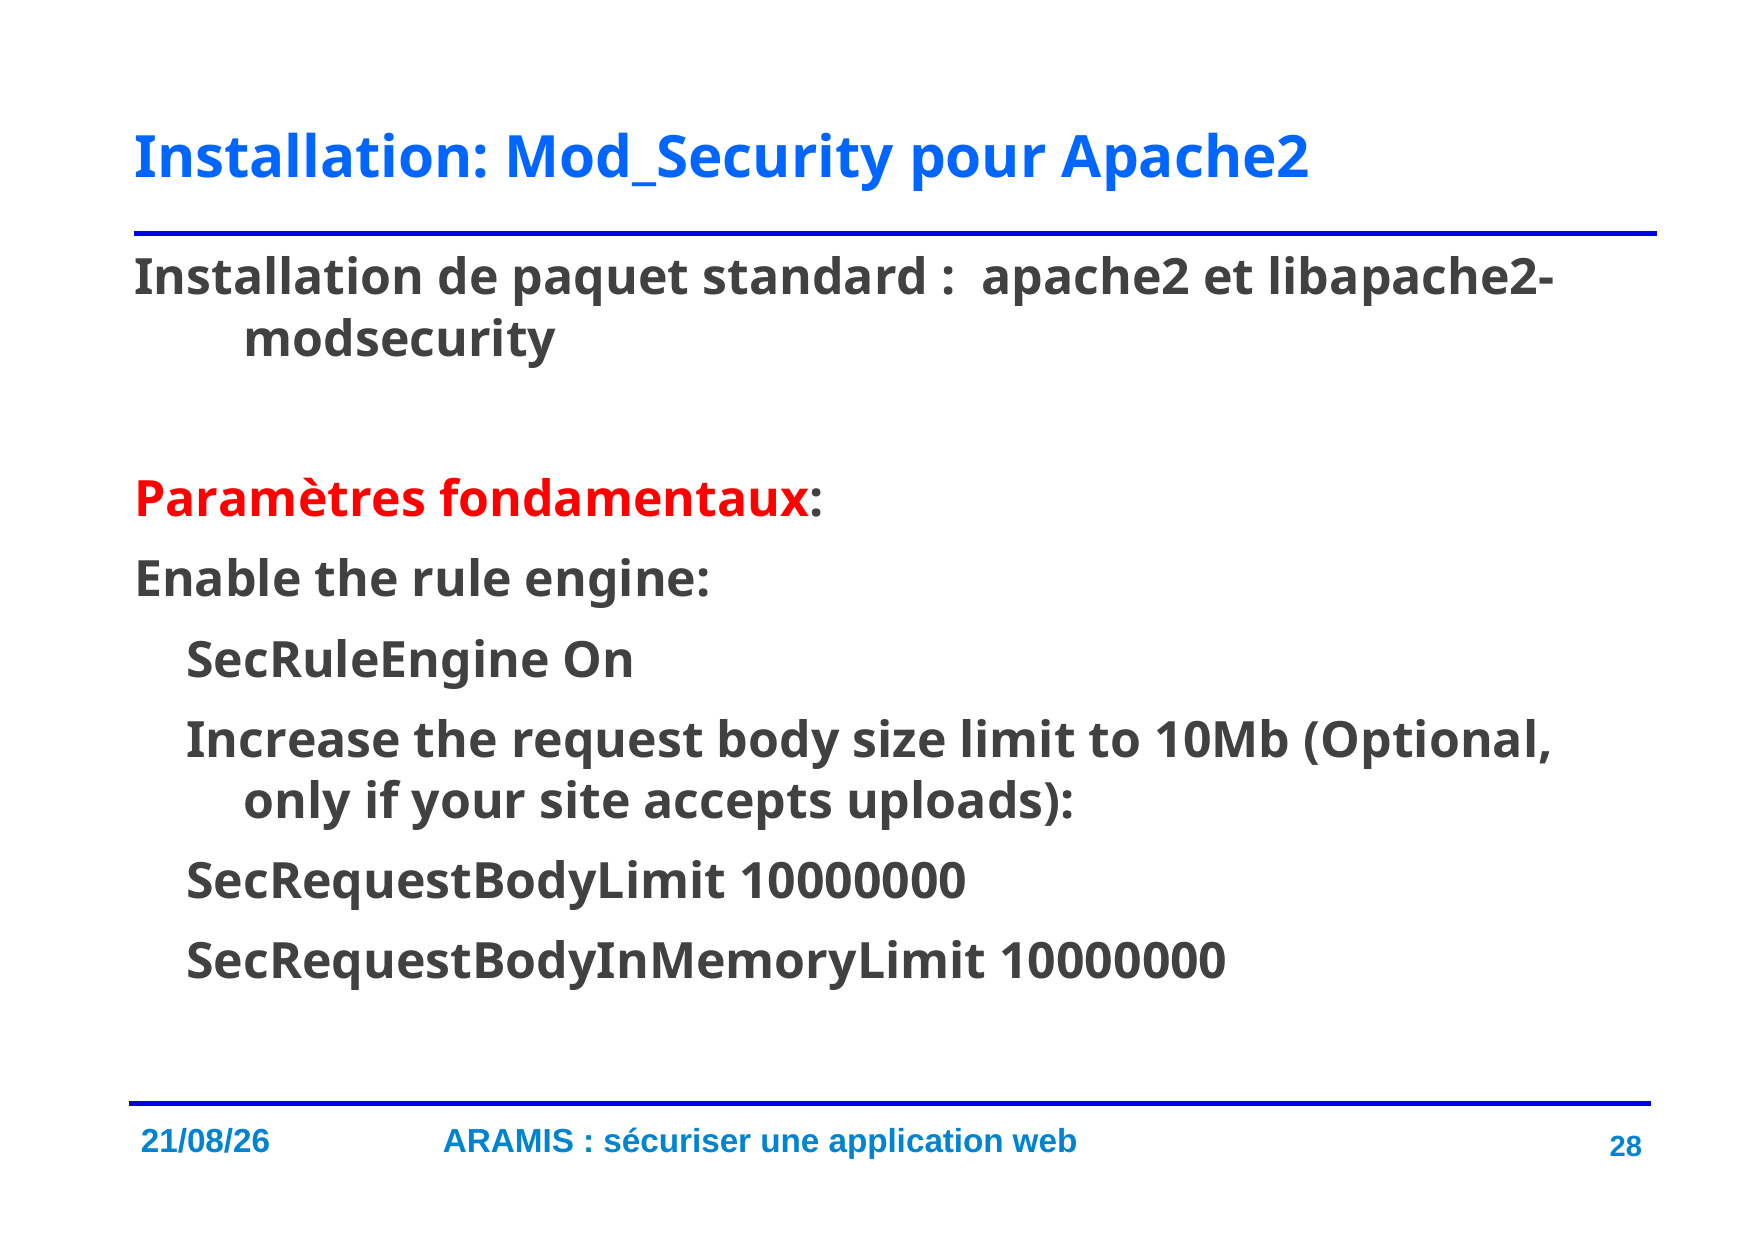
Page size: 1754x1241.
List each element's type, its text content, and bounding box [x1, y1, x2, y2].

list Installation de paquet standard : apache2 et libapache2-modsecurity Paramètres fondamentaux: Enable the rule engine: SecRuleEngine On Increase the request body size limit to 10Mb (Optional, only if your site accepts uploads): SecRequestBodyLimit 10000000 SecRequestBodyInMemoryLimit 10000000 [134, 245, 1657, 1066]
title Installation: Mod_Security pour Apache2 [134, 96, 1456, 222]
